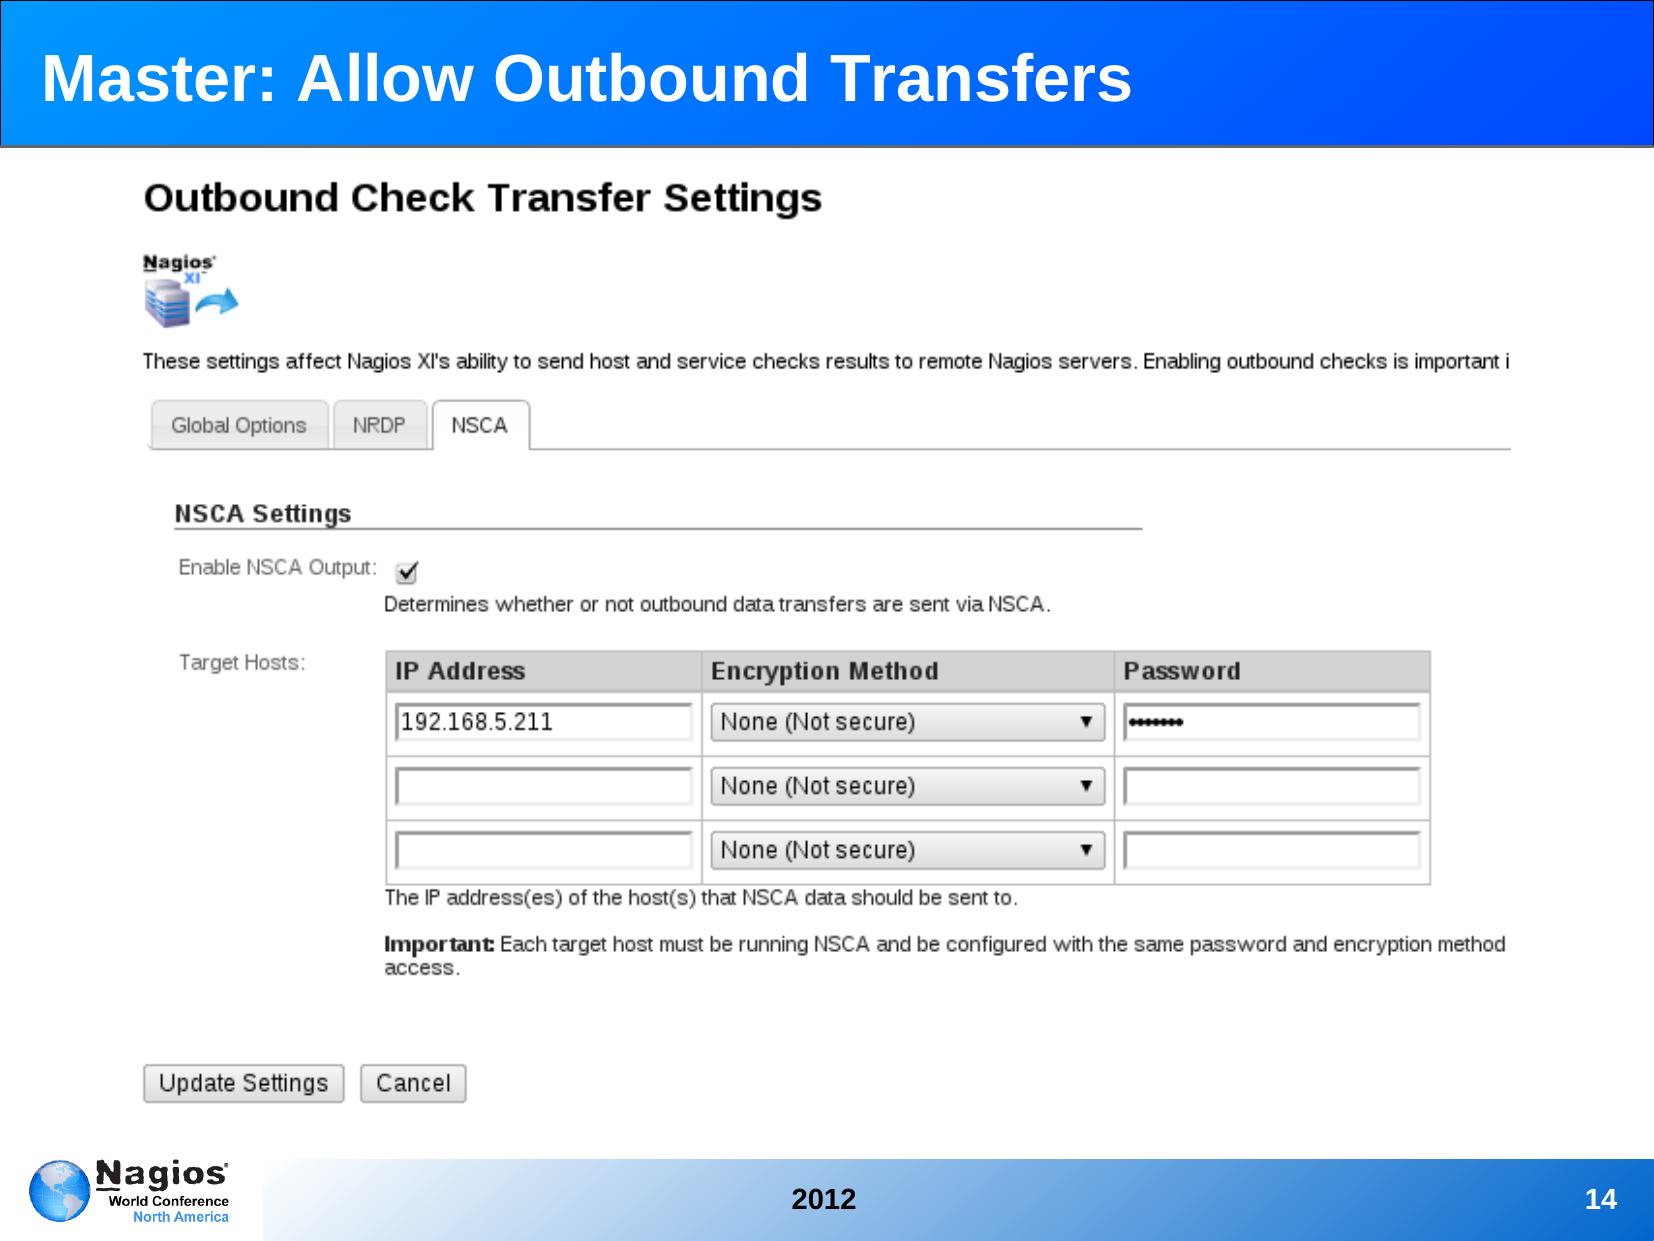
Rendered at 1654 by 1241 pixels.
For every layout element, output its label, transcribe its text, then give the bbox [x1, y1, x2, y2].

picture [136, 169, 1511, 1121]
title Master: Allow Outbound Transfers [41, 29, 1579, 127]
picture [29, 1159, 229, 1235]
